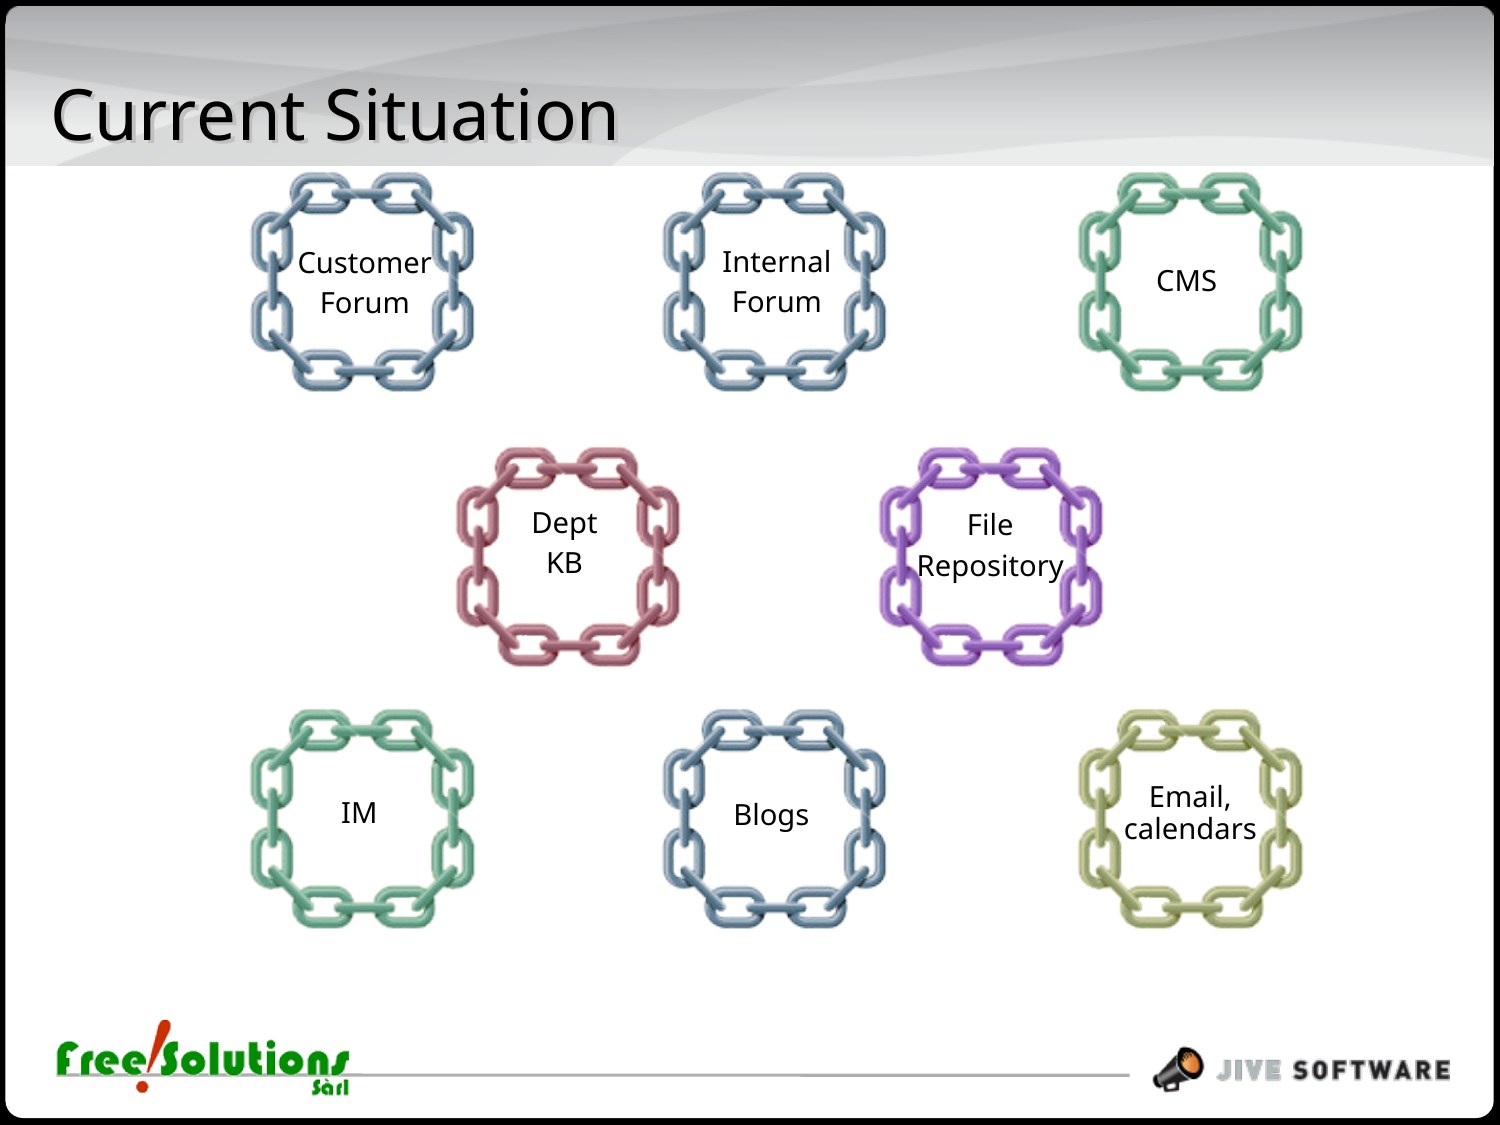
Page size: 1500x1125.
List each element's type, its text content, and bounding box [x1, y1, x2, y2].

picture [6, 6, 1494, 166]
text_box Dept KB [477, 509, 652, 585]
text_box CMS [1099, 267, 1275, 303]
text_box Email, calendars [1093, 774, 1288, 854]
text_box Customer Forum [277, 249, 453, 326]
text_box Current Situation [50, 50, 1407, 176]
picture [1074, 699, 1319, 944]
picture [452, 437, 696, 682]
picture [658, 699, 903, 944]
text_box IM [271, 799, 447, 836]
text_box Internal Forum [689, 249, 865, 325]
picture [246, 699, 491, 944]
picture [55, 1017, 351, 1099]
picture [875, 437, 1119, 682]
text_box File Repository [893, 512, 1088, 588]
picture [246, 162, 491, 407]
picture [658, 162, 903, 407]
picture [1142, 1035, 1450, 1105]
picture [1074, 162, 1319, 407]
text_box Blogs [684, 801, 859, 837]
